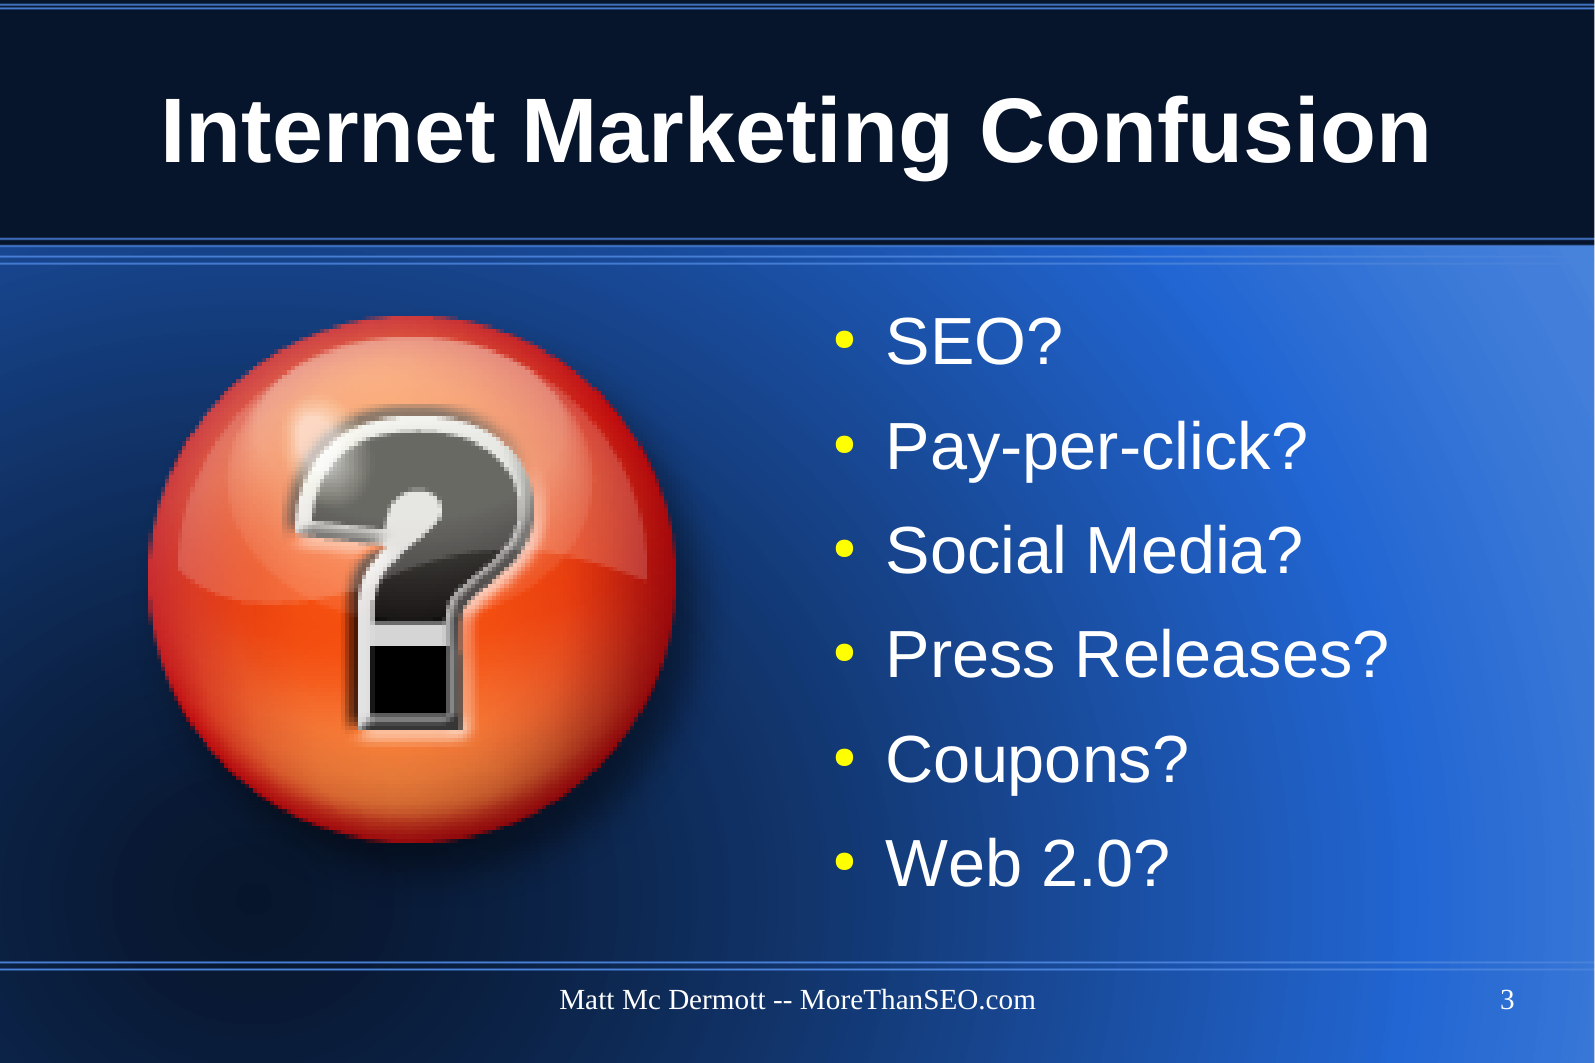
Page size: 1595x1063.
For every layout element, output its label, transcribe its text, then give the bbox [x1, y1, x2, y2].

list SEO? Pay-per-click? Social Media? Press Releases? Coupons? Web 2.0? [814, 304, 1516, 907]
picture [0, 0, 1595, 1063]
title Internet Marketing Confusion [79, 42, 1515, 220]
